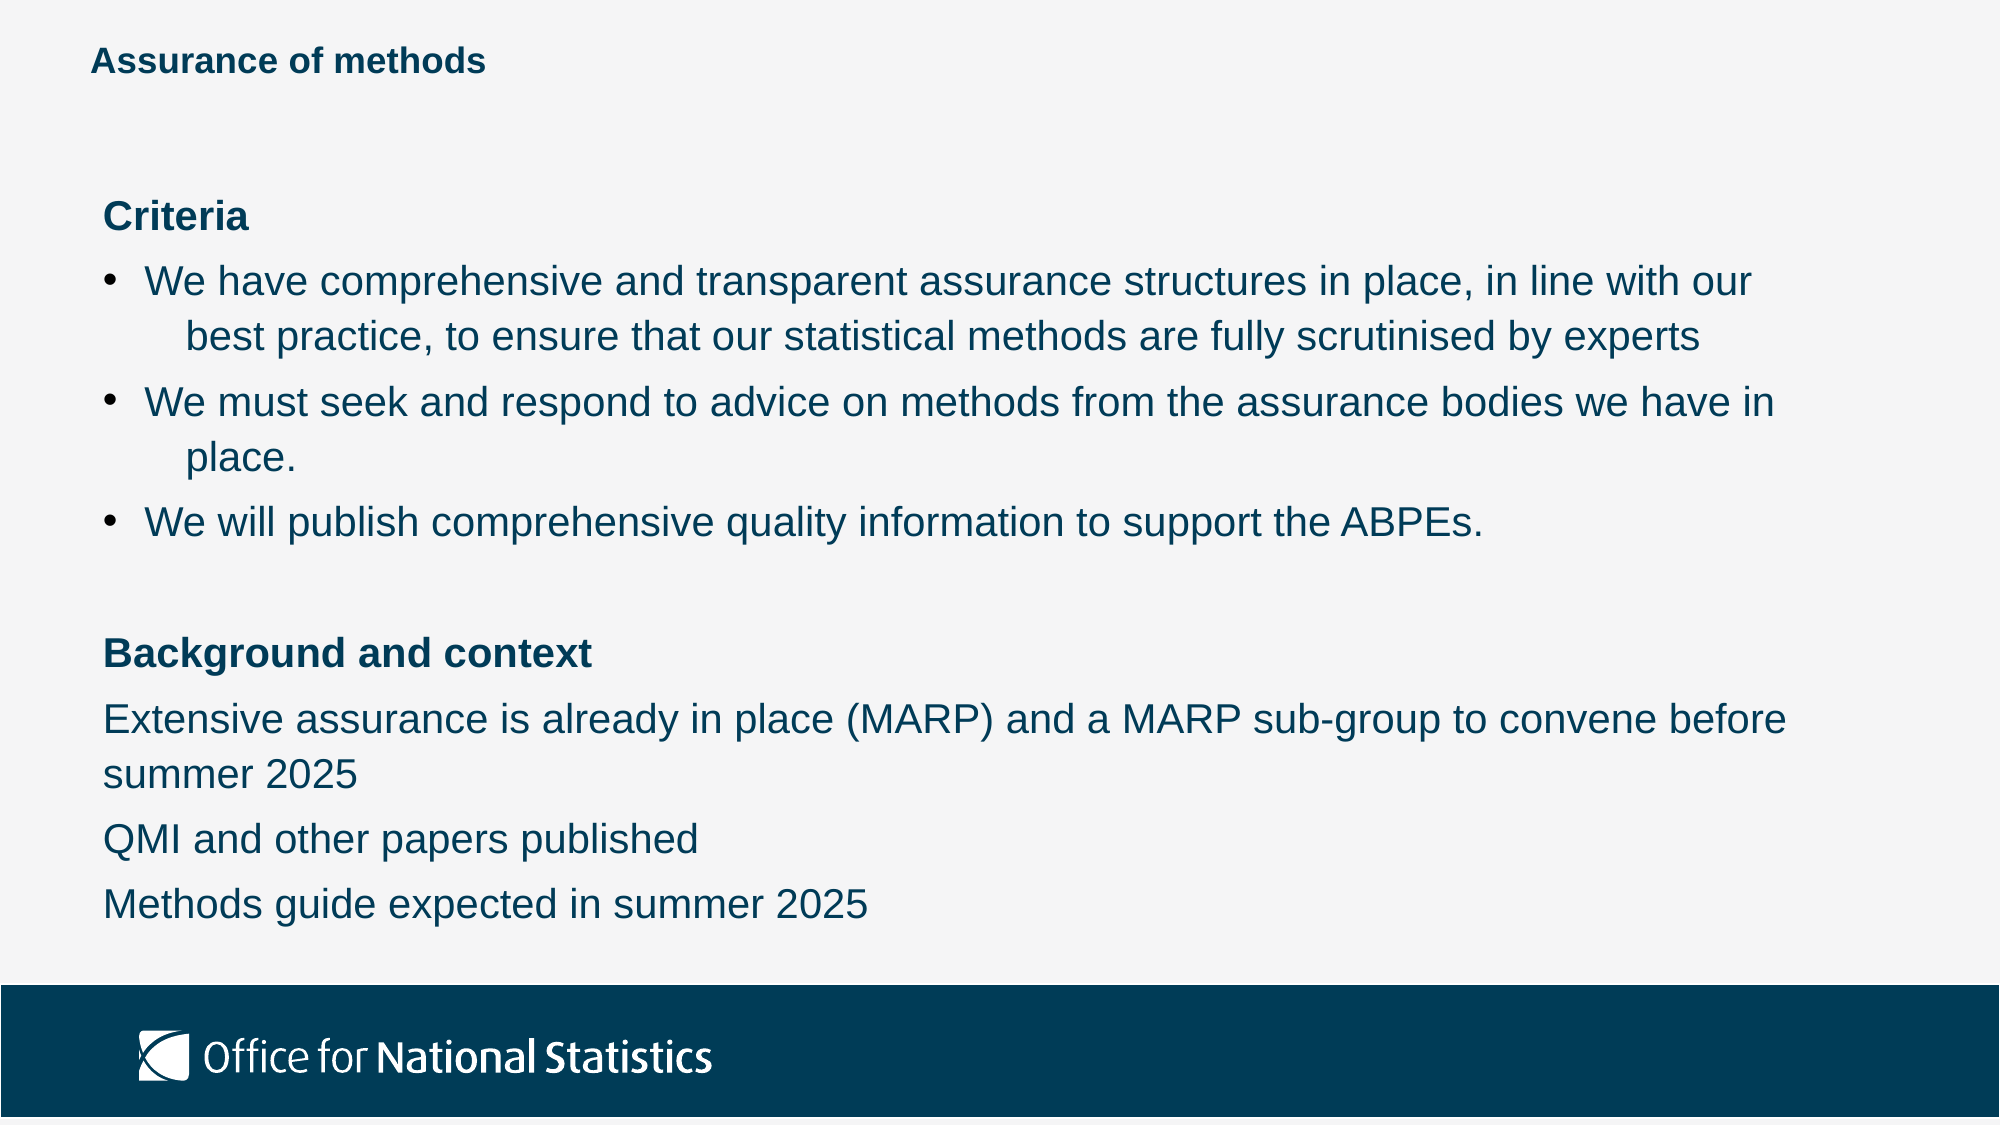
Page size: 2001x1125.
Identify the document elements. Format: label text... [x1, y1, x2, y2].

title Assurance of methods [90, 40, 1816, 128]
list Criteria We have comprehensive and transparent assurance structures in place, in line with our best practice, to ensure that our statistical methods are fully scrutinised by experts We must seek and respond to advice on methods from the assurance bodies we have in place. We will publish comprehensive quality information to support the ABPEs. Background and context Extensive assurance is already in place (MARP) and a MARP sub-group to convene before summer 2025 QMI and other papers published Methods guide expected in summer 2025 [102, 183, 1828, 941]
